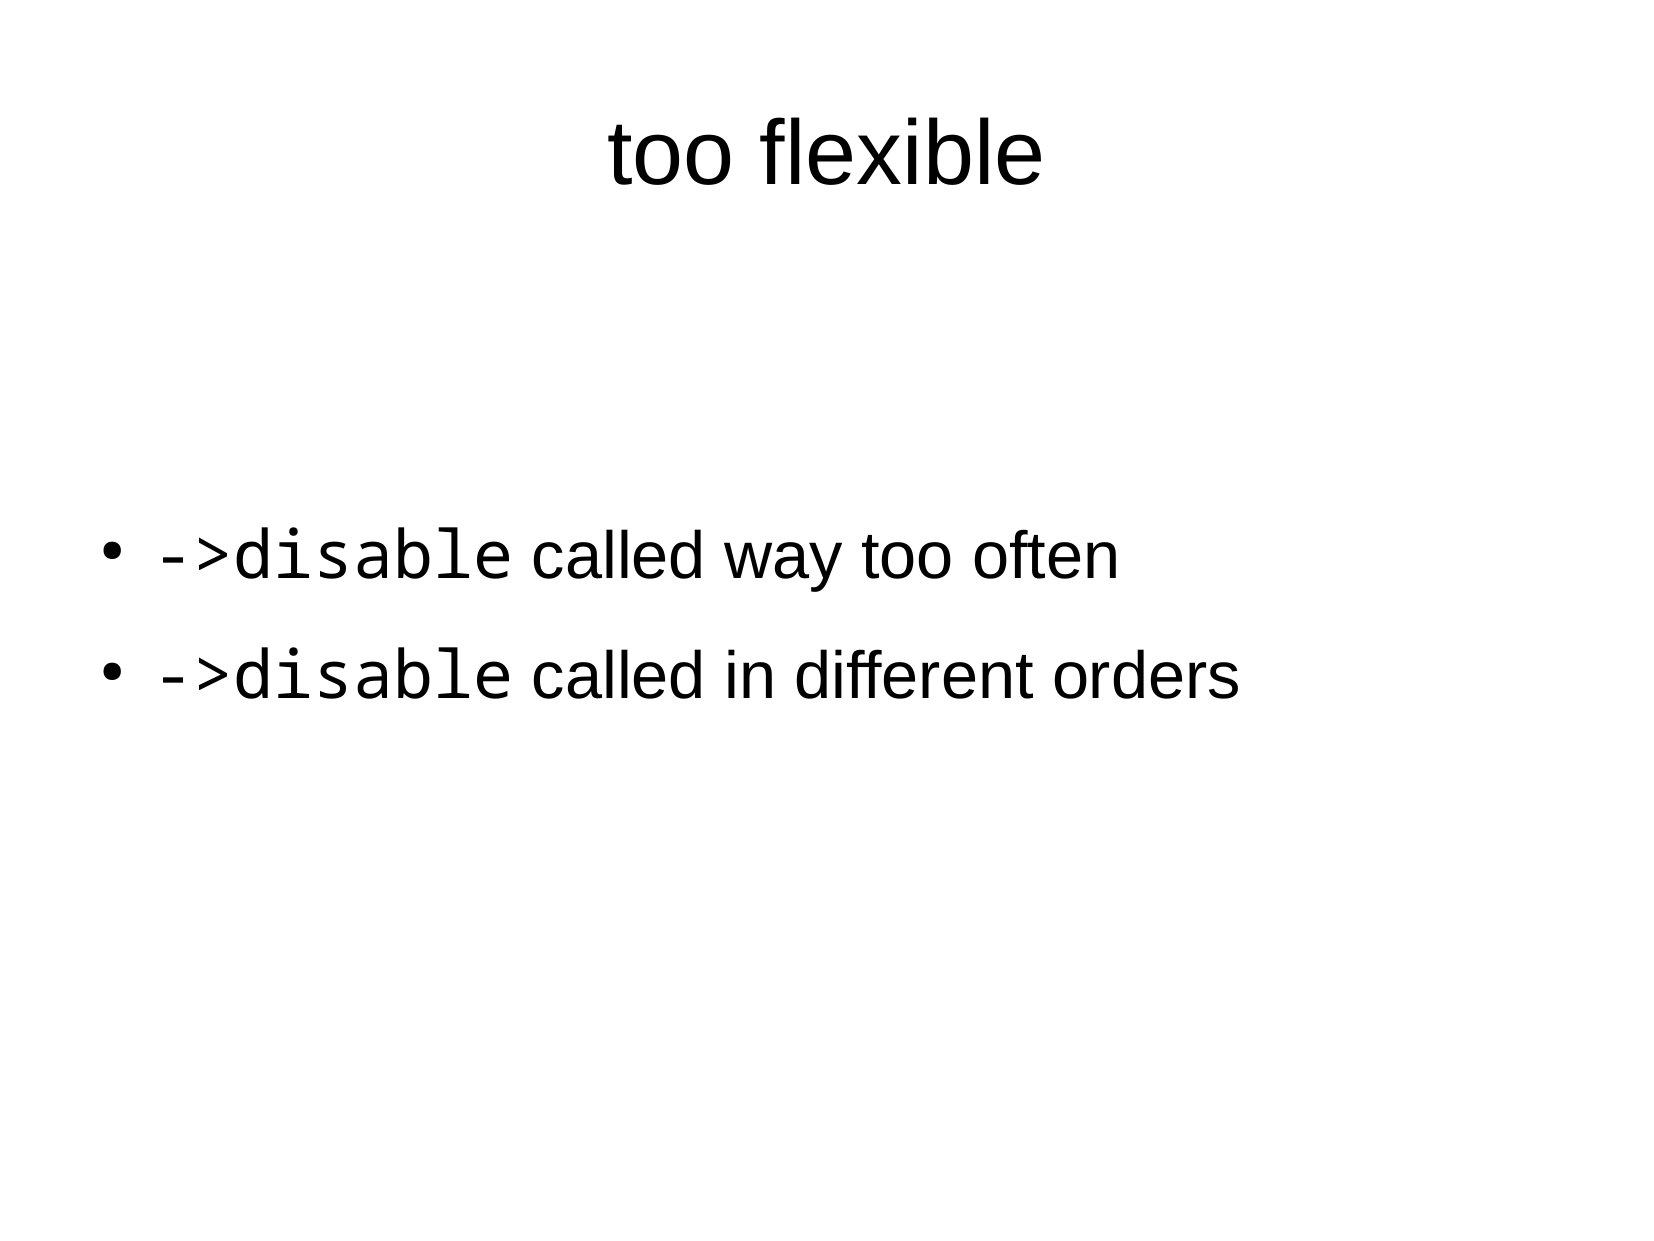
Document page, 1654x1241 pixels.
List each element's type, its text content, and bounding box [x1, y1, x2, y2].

list ->disable called way too often ->disable called in different orders [82, 403, 1571, 863]
title too flexible [82, 49, 1571, 257]
